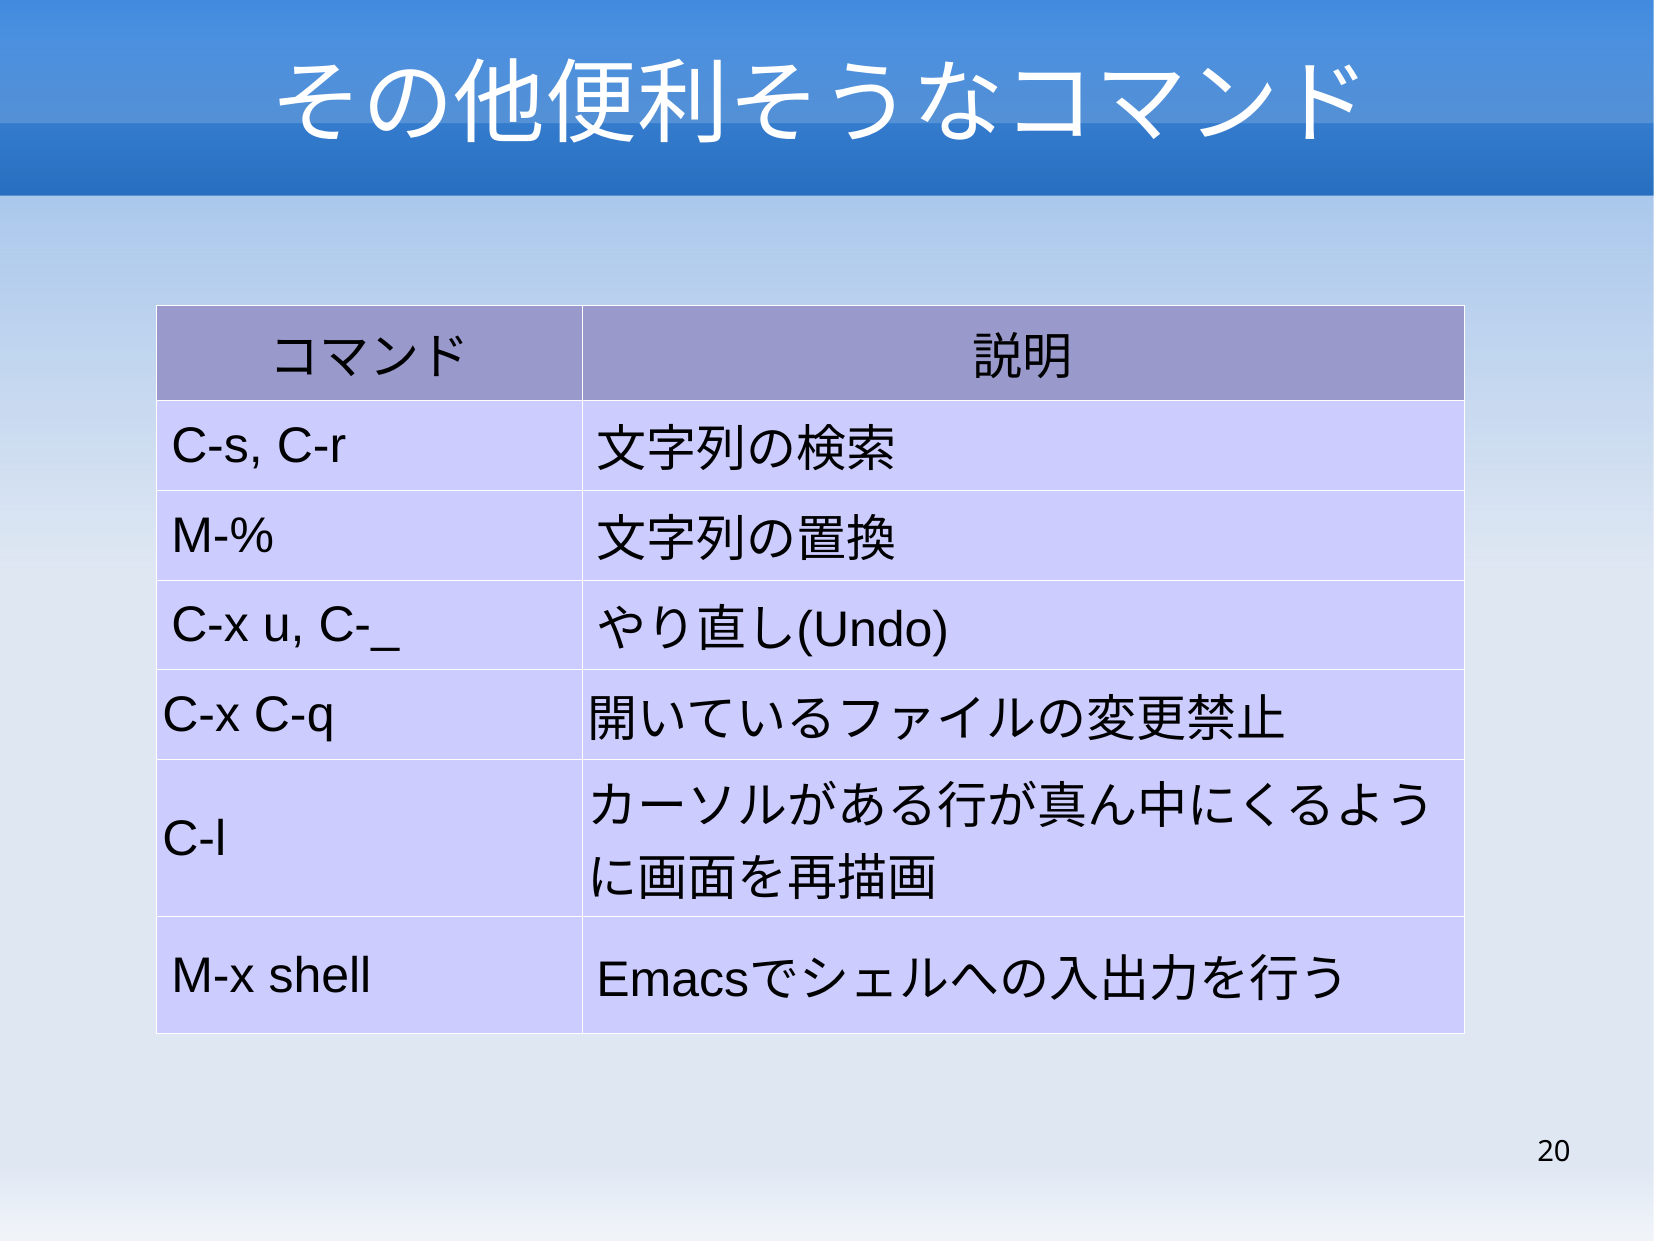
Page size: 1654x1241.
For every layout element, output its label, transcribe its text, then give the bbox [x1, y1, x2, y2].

table_header コマンド [157, 306, 582, 400]
table_cell C-x C-q [157, 670, 582, 759]
table_cell 文字列の置換 [583, 491, 1464, 580]
table_cell M-x shell [157, 917, 582, 1033]
table_cell M-% [157, 491, 582, 580]
table_cell やり直し(Undo) [583, 581, 1464, 669]
title その他便利そうなコマンド [76, 7, 1565, 200]
table_cell C-l [157, 760, 582, 916]
table_header 説明 [583, 306, 1464, 400]
table_cell C-s, C-r [157, 401, 582, 490]
table_cell カーソルがある行が真ん中にくるように画面を再描画 [583, 760, 1464, 916]
table_cell Emacsでシェルへの入出力を行う [583, 917, 1464, 1033]
table_cell C-x u, C-_ [157, 581, 582, 669]
picture [0, 0, 1654, 1241]
table_cell 開いているファイルの変更禁止 [583, 670, 1464, 759]
table_cell 文字列の検索 [583, 401, 1464, 490]
